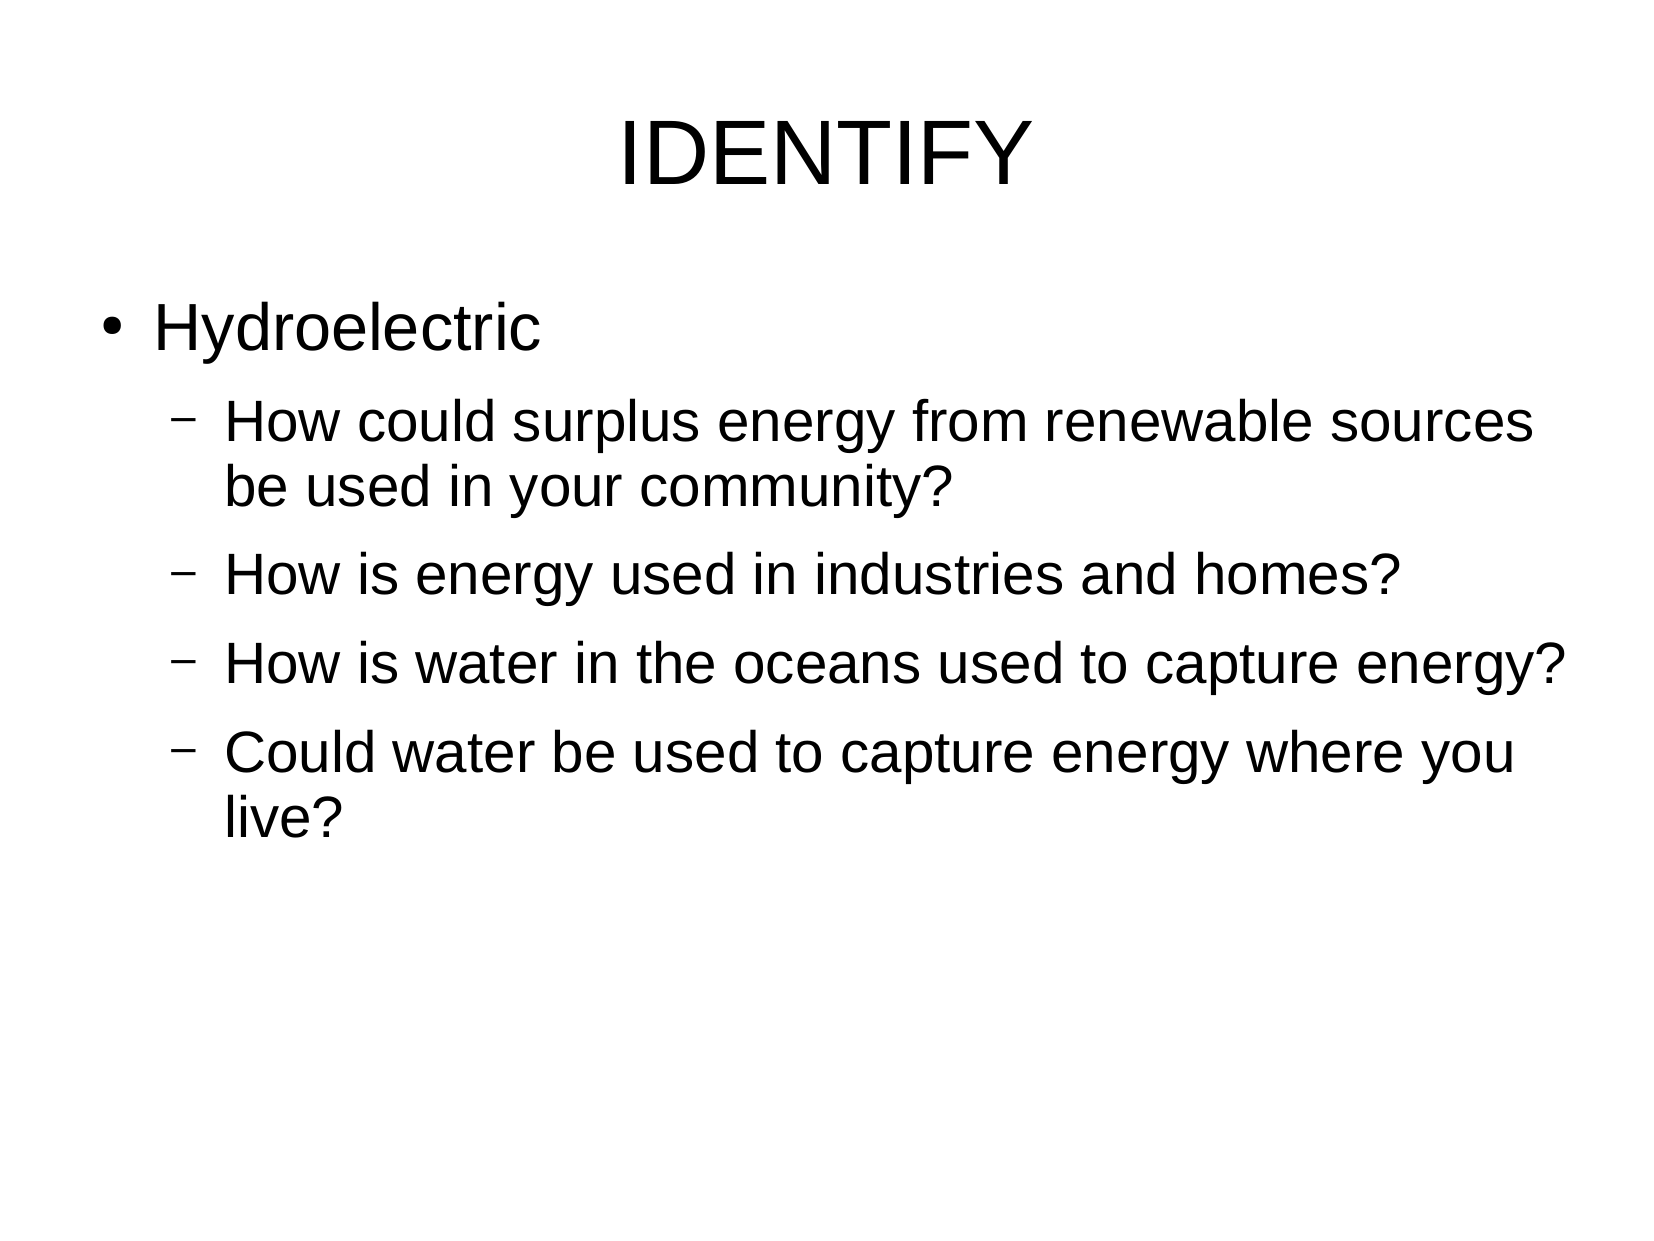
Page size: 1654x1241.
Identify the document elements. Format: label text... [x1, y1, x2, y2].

list Hydroelectric How could surplus energy from renewable sources be used in your community? How is energy used in industries and homes? How is water in the oceans used to capture energy? Could water be used to capture energy where you live? [82, 290, 1571, 1010]
title IDENTIFY [82, 49, 1571, 257]
